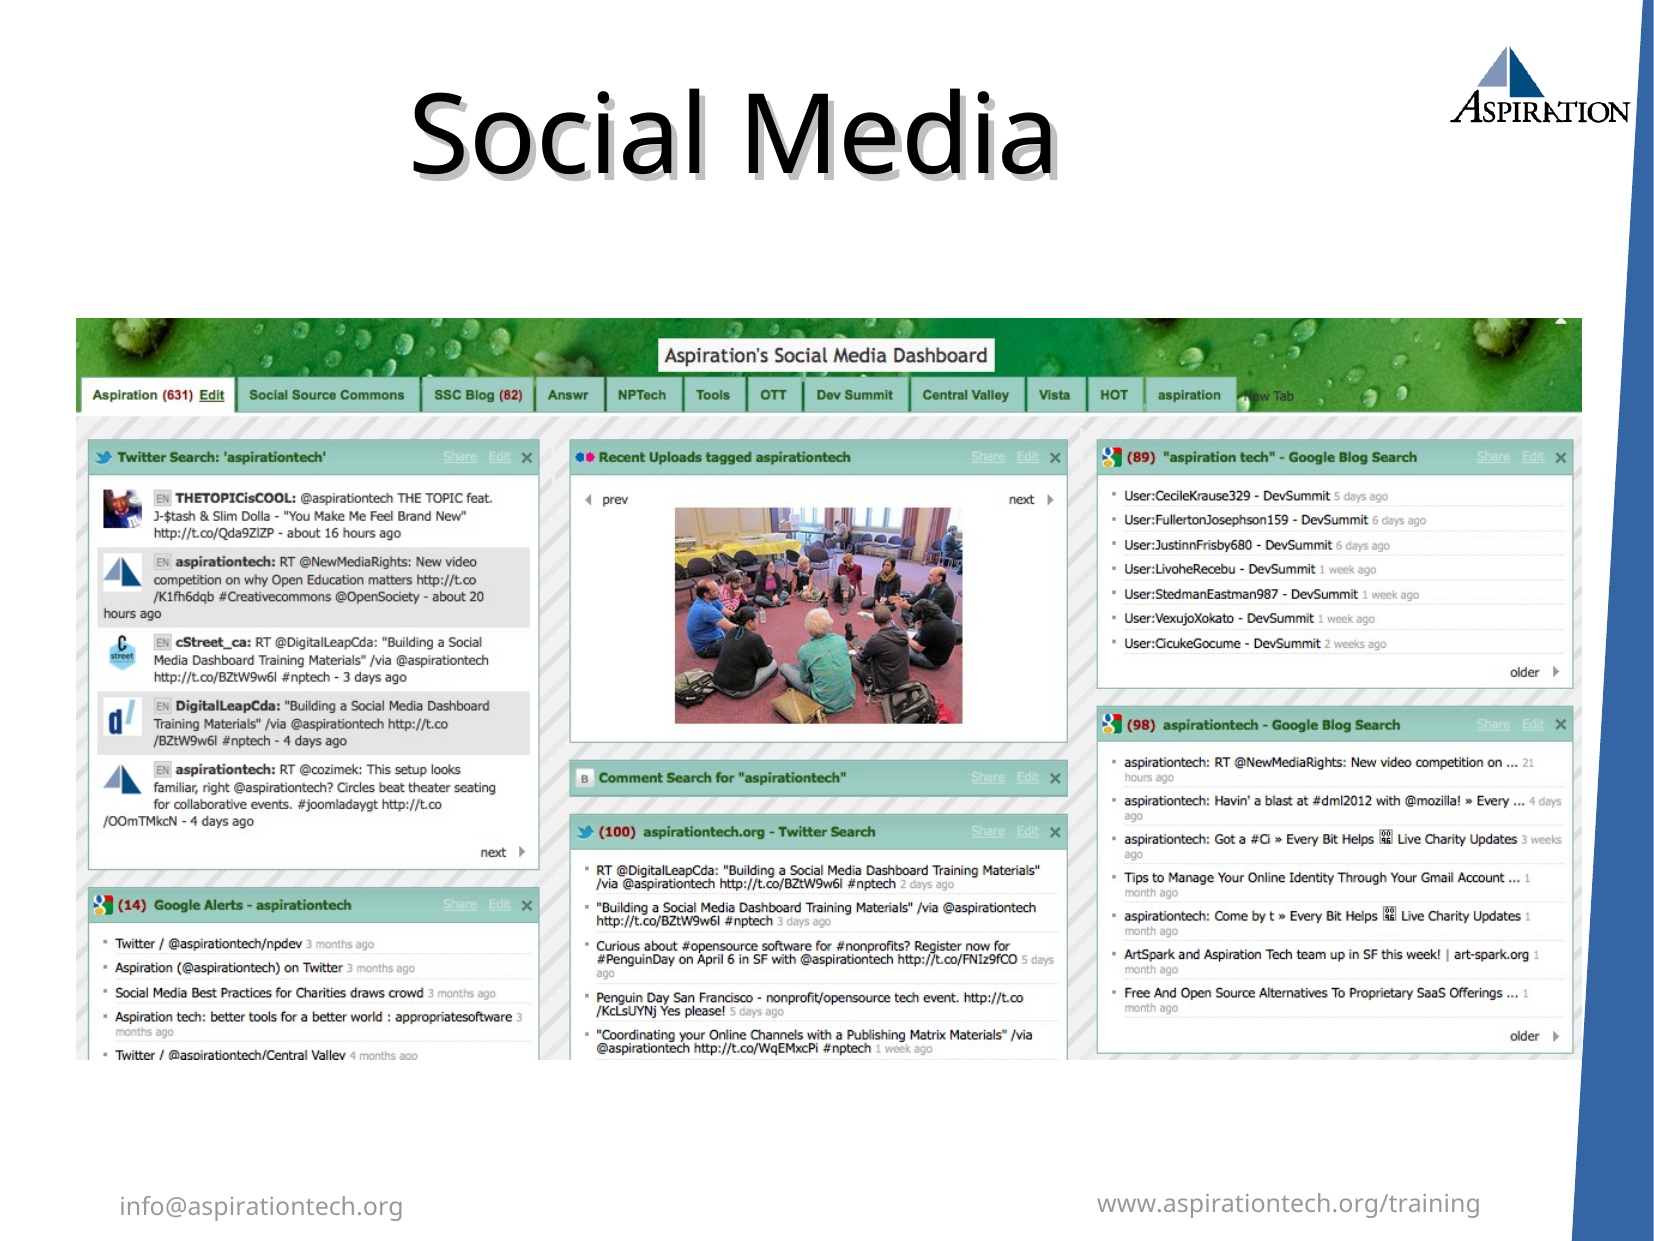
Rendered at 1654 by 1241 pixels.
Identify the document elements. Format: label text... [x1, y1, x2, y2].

picture [76, 318, 1582, 1060]
title Social Media [54, 21, 1415, 227]
picture [1450, 46, 1631, 132]
